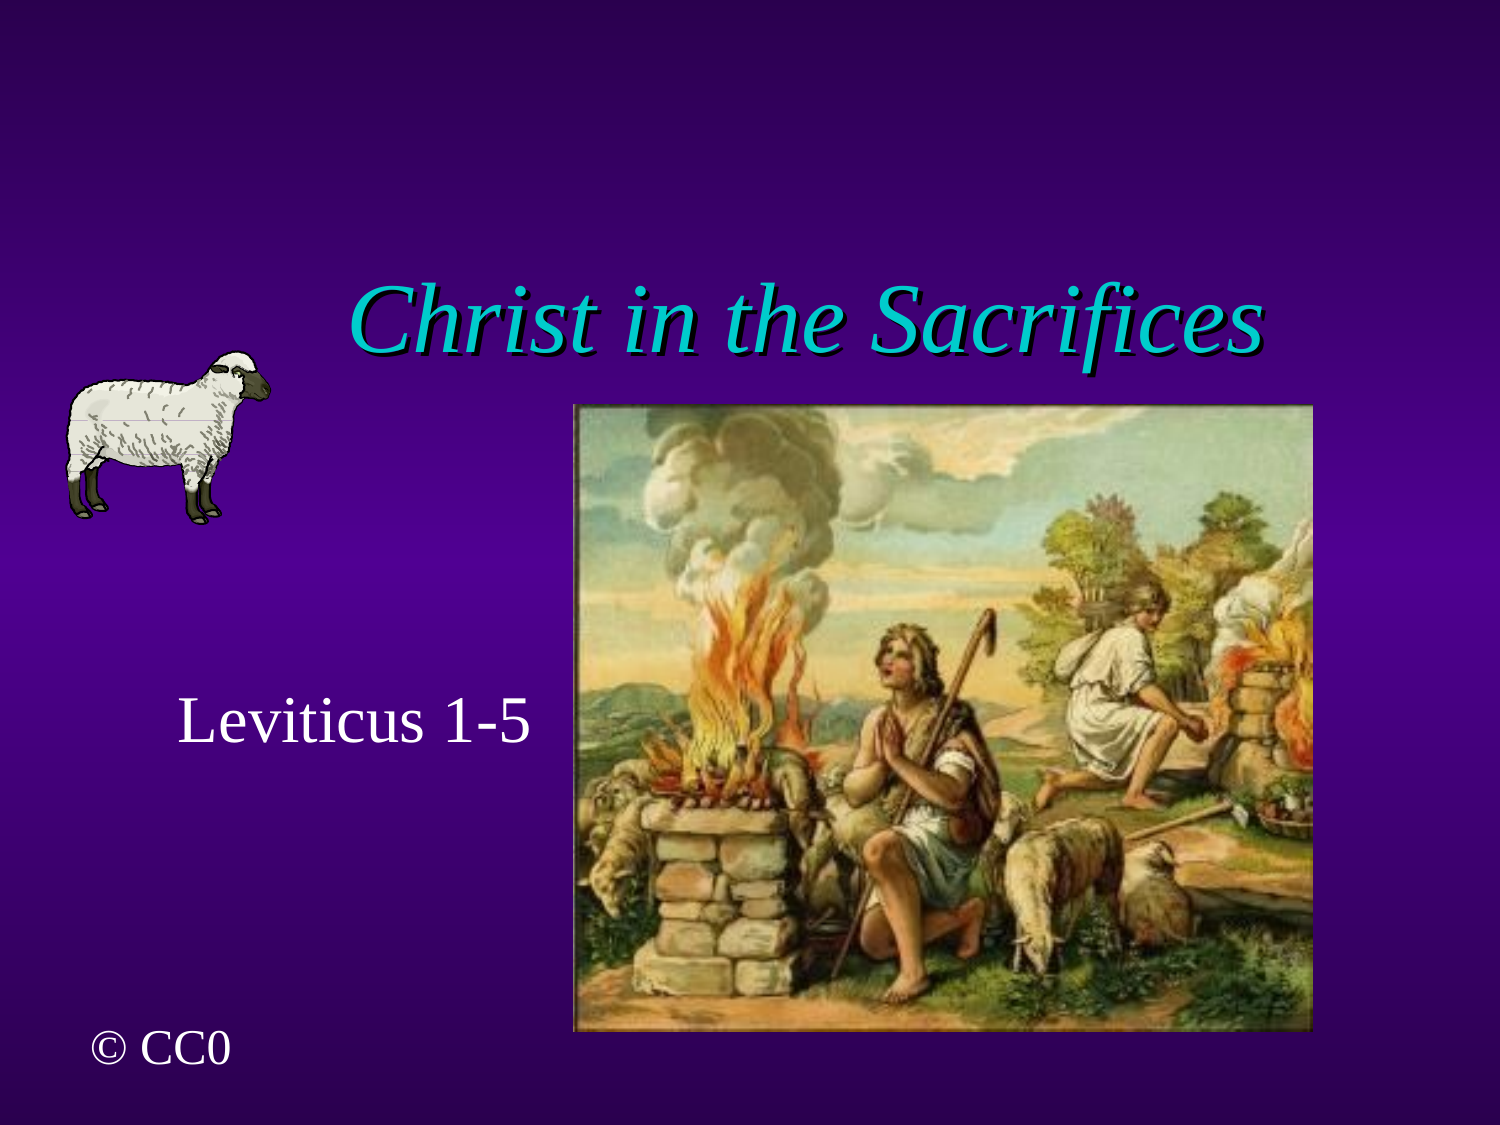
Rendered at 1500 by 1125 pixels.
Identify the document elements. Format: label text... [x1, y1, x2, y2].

text_box © CC0 [75, 1012, 488, 1083]
subtitle Leviticus 1-5 [162, 675, 573, 963]
picture [573, 404, 1313, 1032]
title Christ in the Sacrifices [174, 224, 1438, 413]
